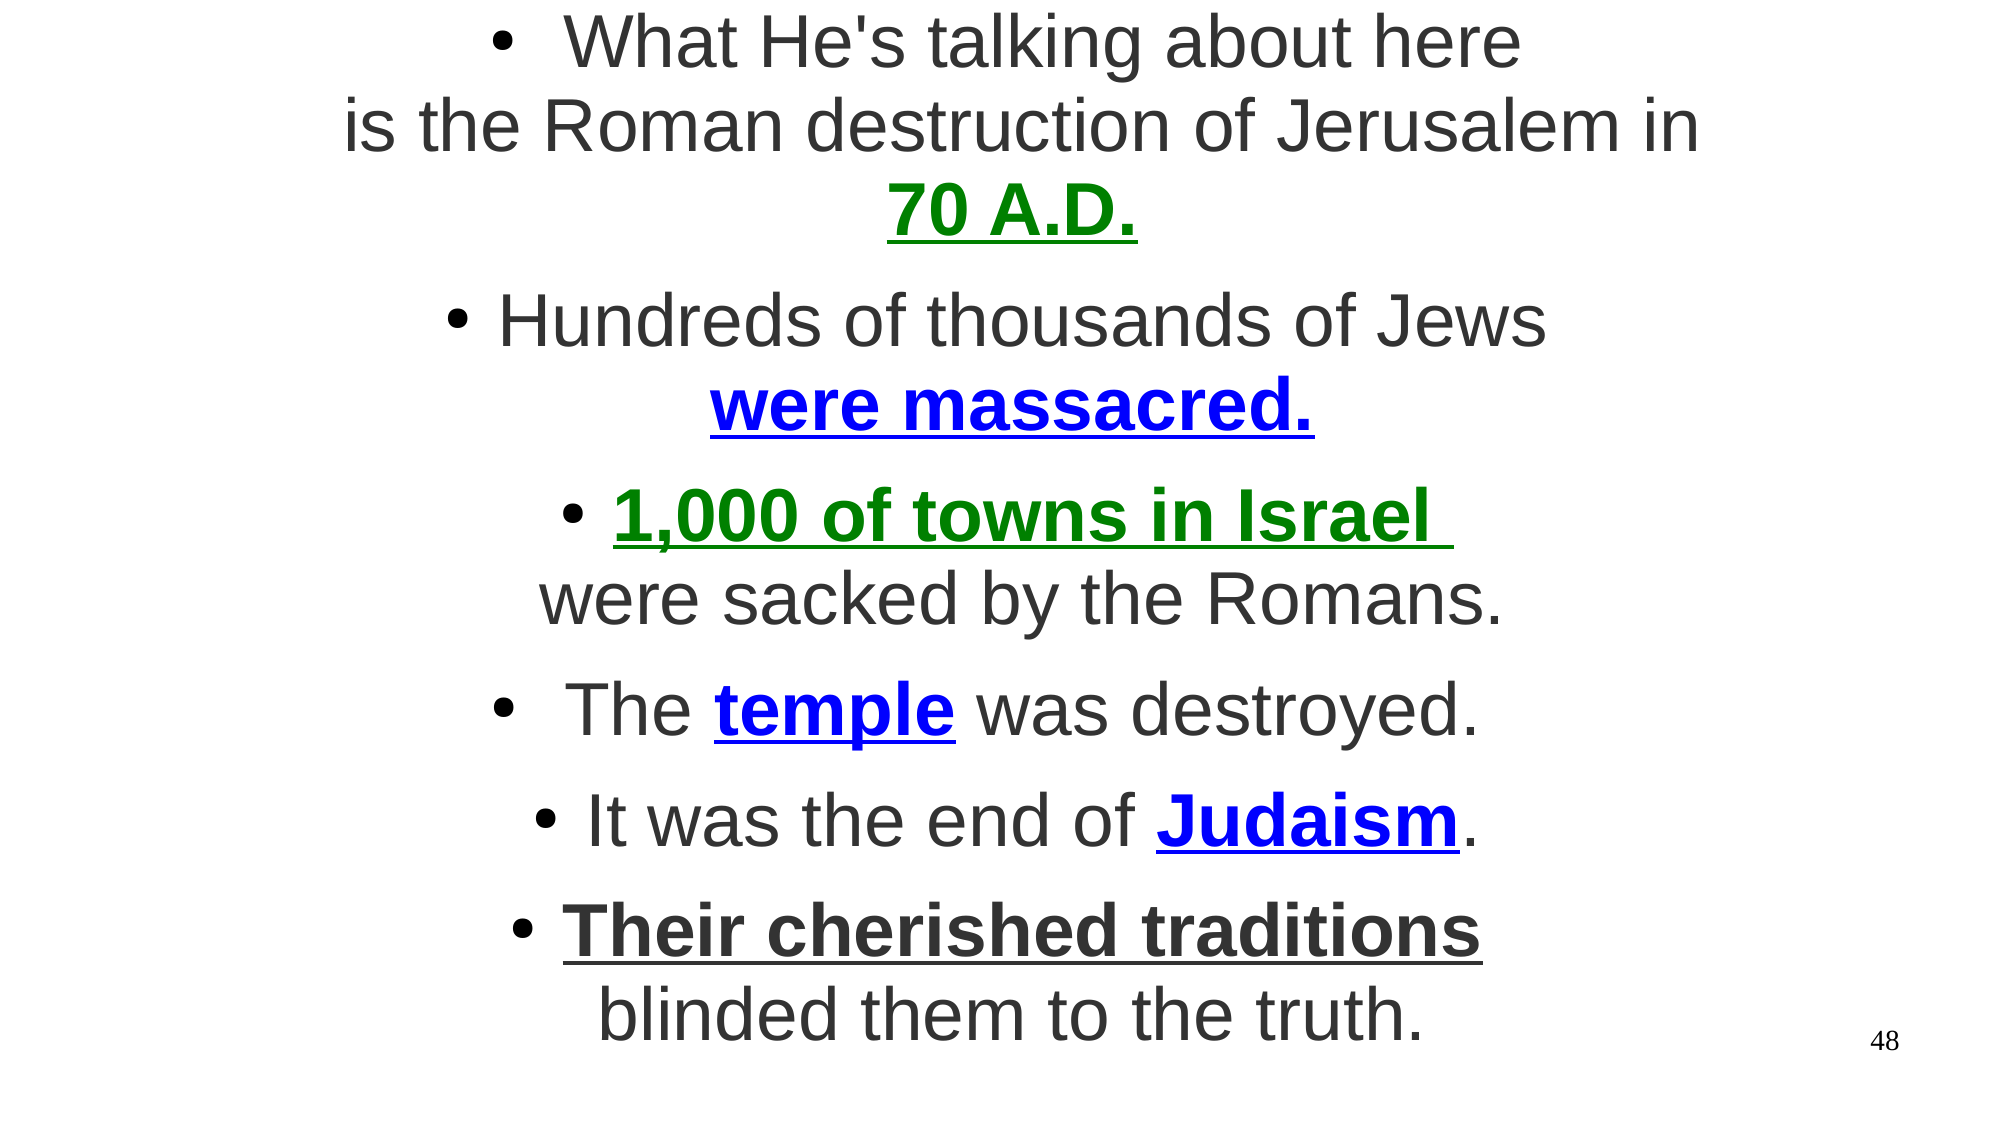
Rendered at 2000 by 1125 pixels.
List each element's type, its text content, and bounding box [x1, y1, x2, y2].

list What He's talking about here is the Roman destruction of Jerusalem in 70 A.D. Hundreds of thousands of Jews were massacred. 1,000 of towns in Israel were sacked by the Romans. The temple was destroyed. It was the end of Judaism. Their cherished traditions blinded them to the truth. [0, 0, 1996, 1123]
